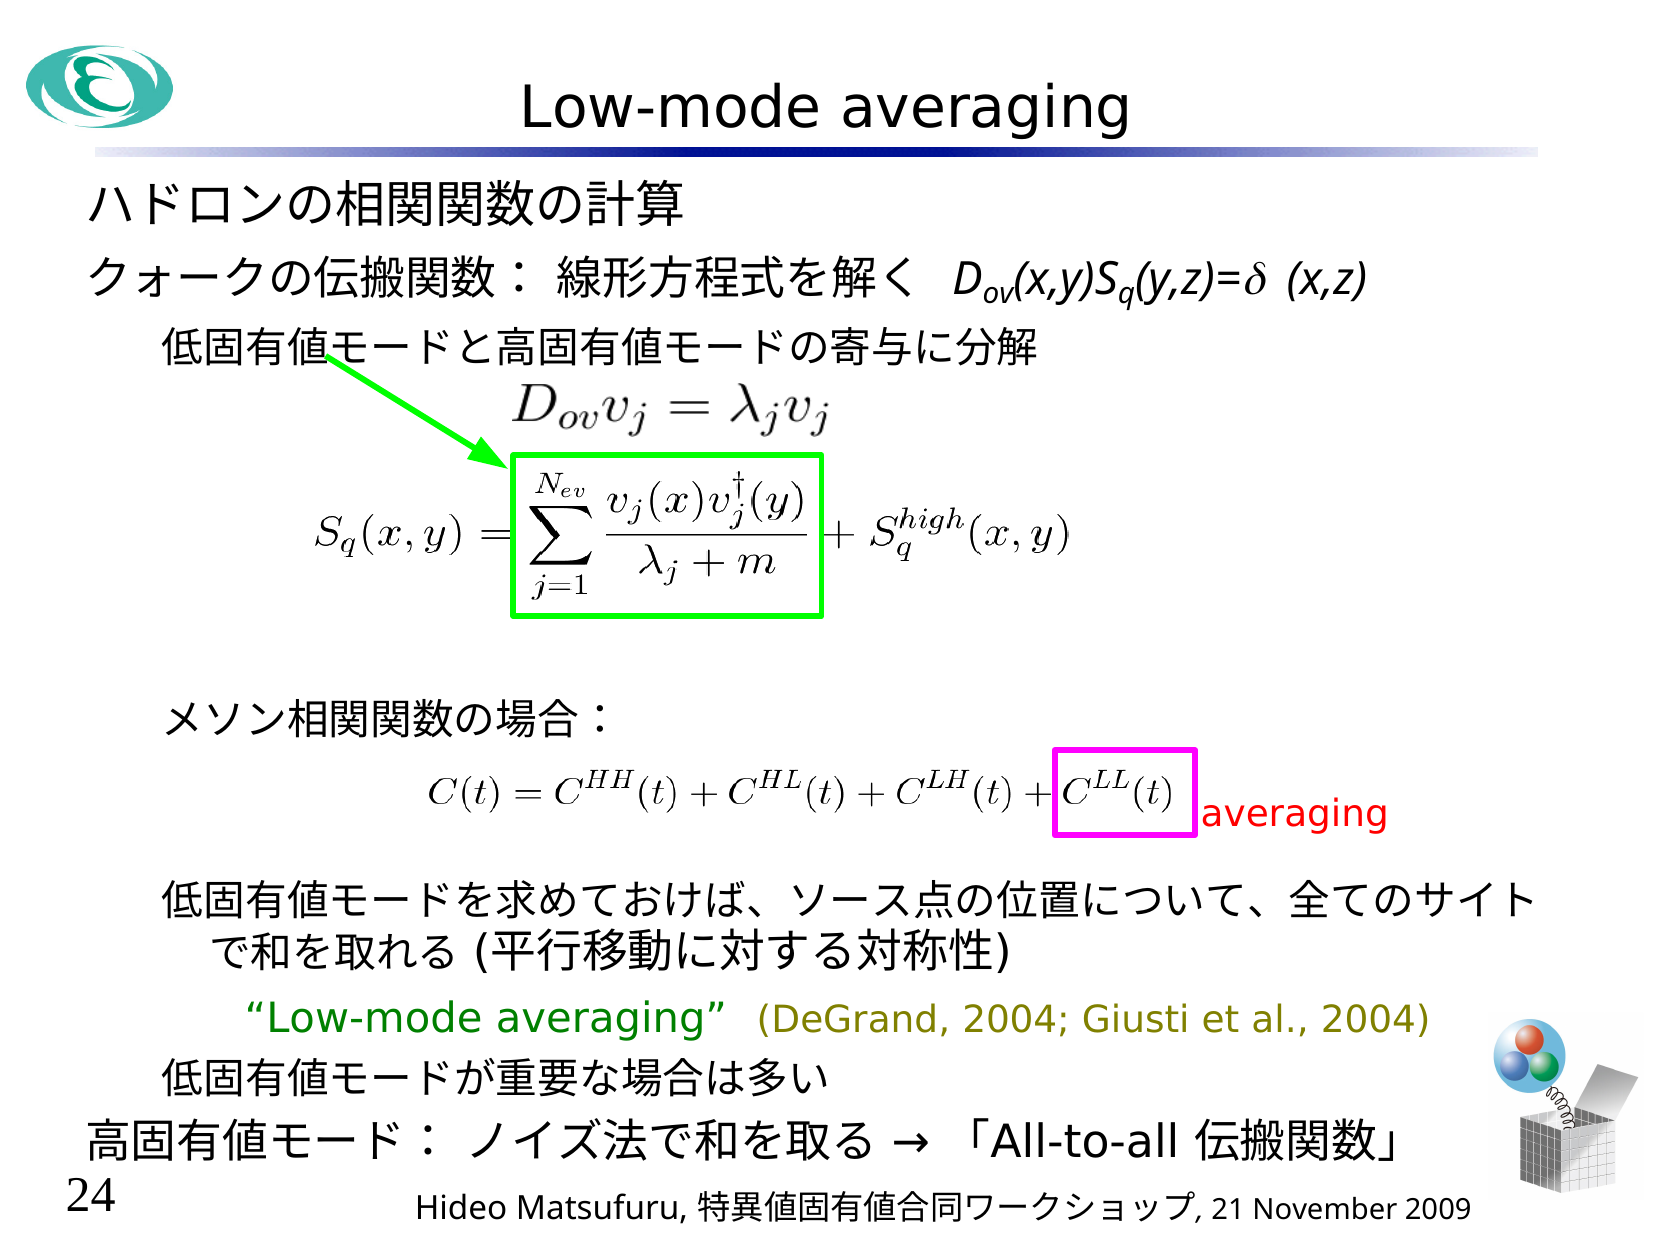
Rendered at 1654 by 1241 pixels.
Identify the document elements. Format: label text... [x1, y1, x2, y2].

text_box averaging [1200, 791, 1385, 835]
picture [516, 471, 819, 600]
picture [1451, 147, 1538, 157]
picture [1058, 769, 1171, 813]
picture [20, 37, 179, 136]
picture [95, 147, 202, 157]
picture [315, 471, 510, 600]
picture [512, 383, 829, 437]
picture [1488, 1012, 1644, 1200]
title Low-mode averaging [202, 54, 1451, 161]
picture [429, 769, 1052, 813]
picture [824, 471, 1069, 600]
list ハドロンの相関関数の計算 クォークの伝搬関数： 線形方程式を解く Dov(x,y)Sq(y,z)= (x,z) 低固有値モードと高固有値モードの寄与に分解 メソン相関関数の場合： 低固有値モードを求めておけば、ソース点の位置について、全てのサイトで和を取れる (平行移動に対する対称性) “Low-mode averaging” (DeGrand, 2004; Giusti et al., 2004) 低固有値モードが重要な場合は多い 高固有値モード： ノイズ法で和を取る → 「All-to-all 伝搬関数」 [67, 175, 1559, 1148]
